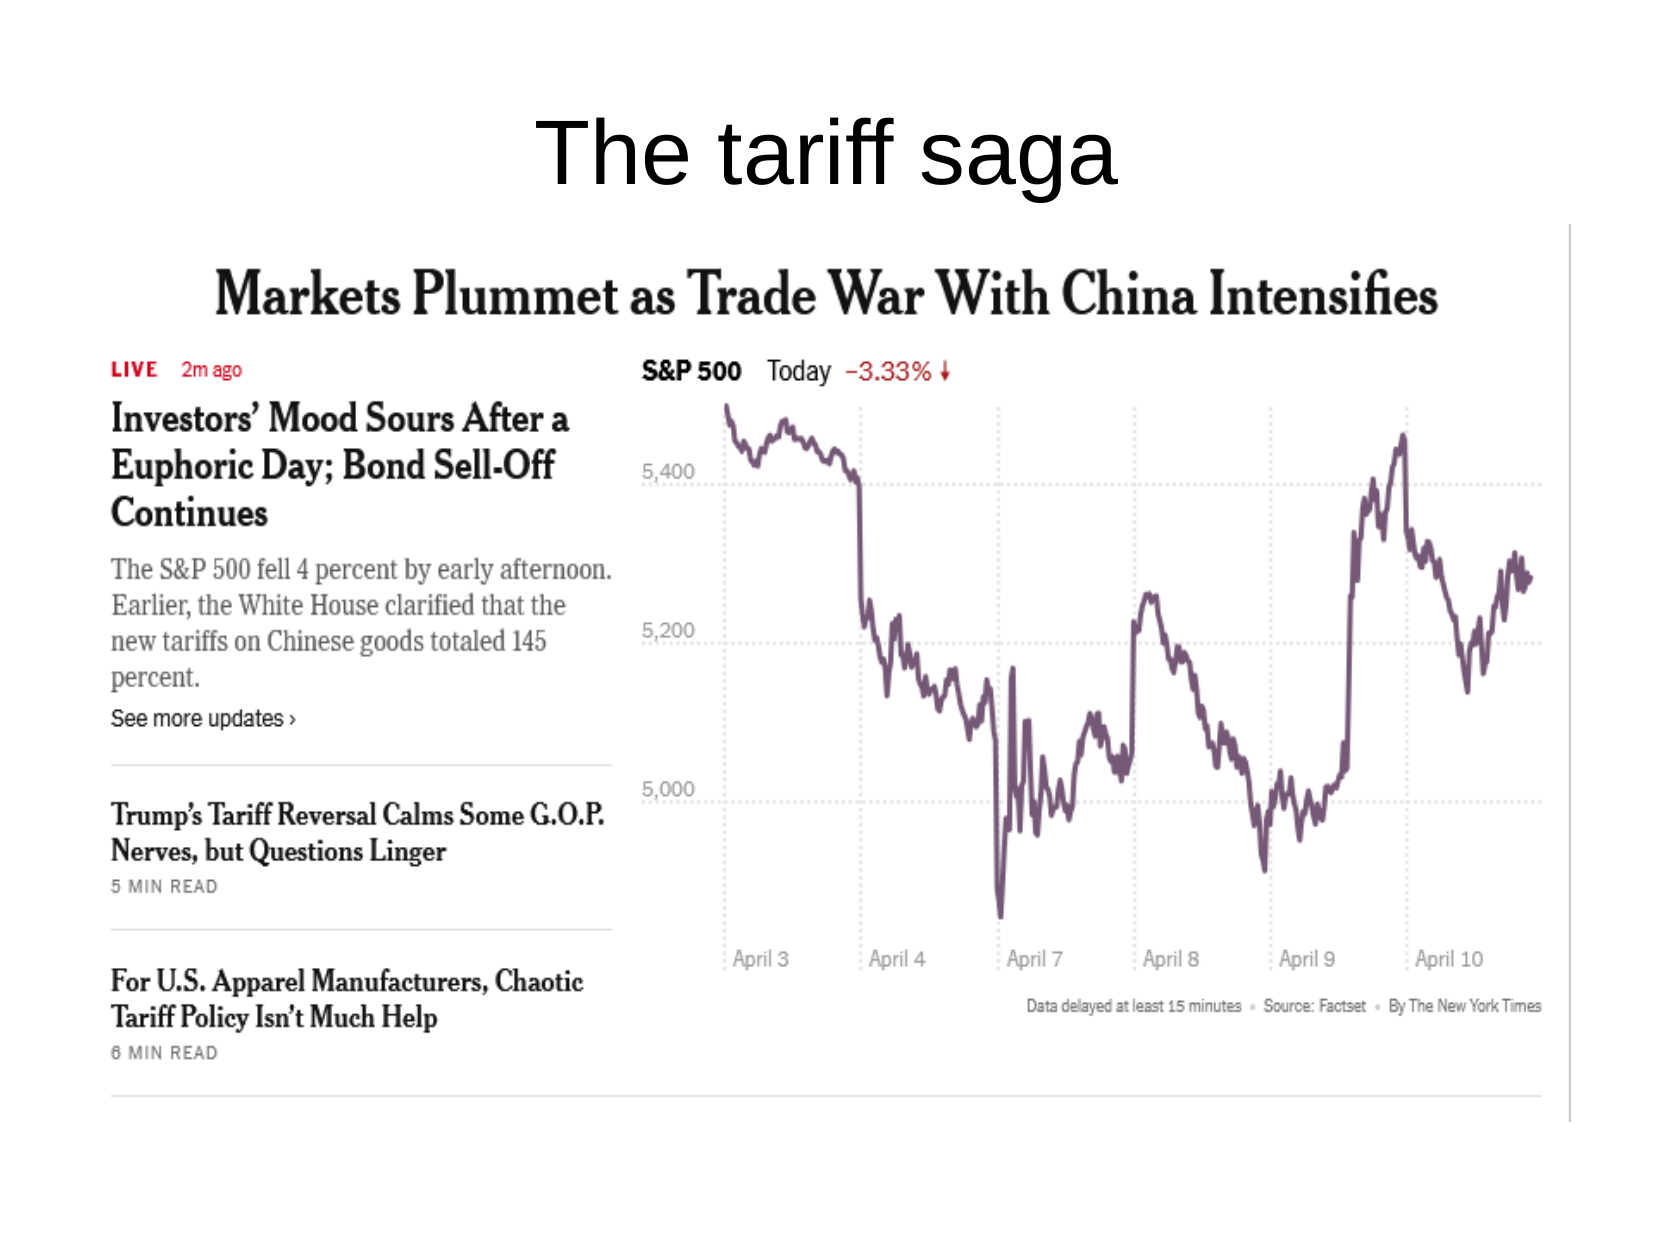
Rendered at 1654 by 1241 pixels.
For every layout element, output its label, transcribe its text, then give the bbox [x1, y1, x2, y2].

title The tariff saga [82, 49, 1571, 224]
picture [70, 224, 1571, 1123]
